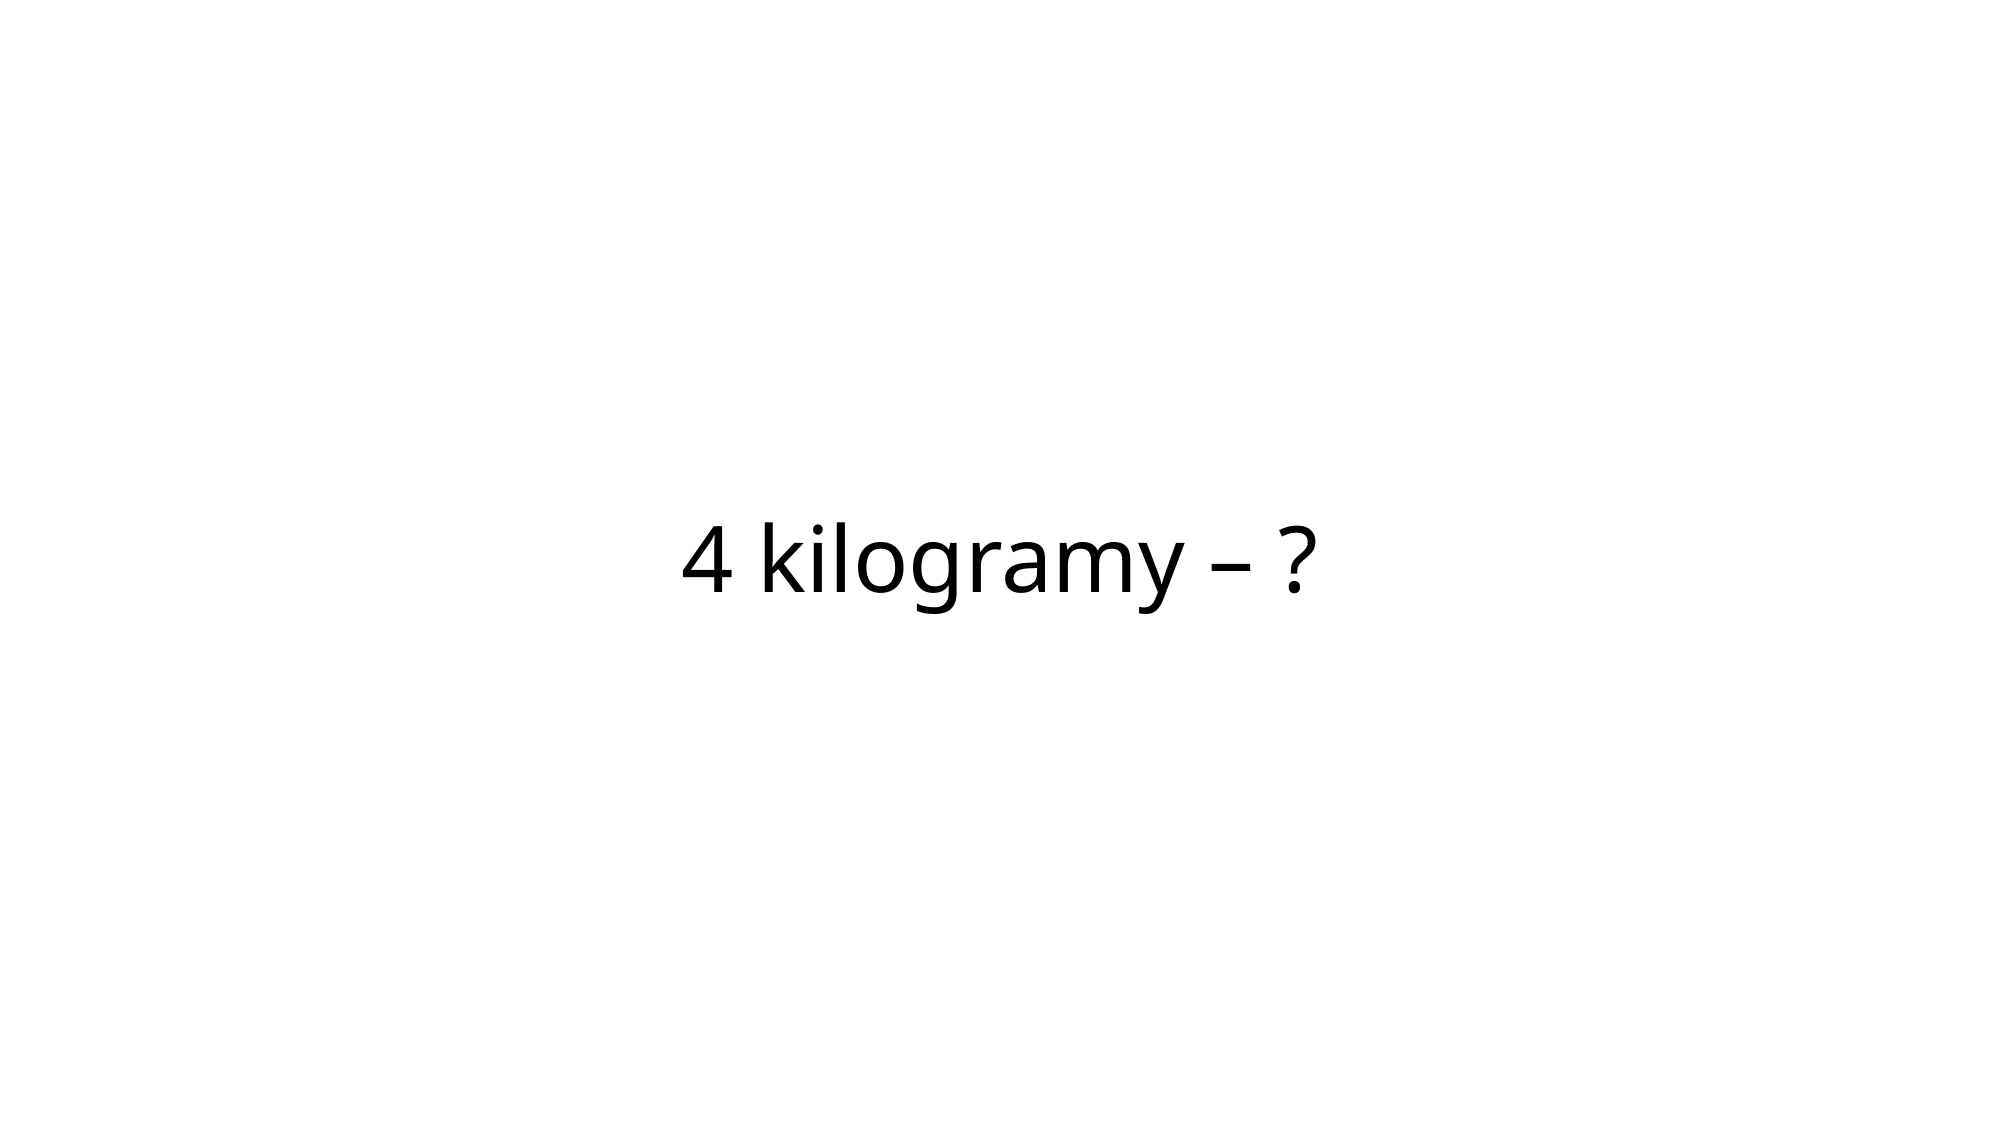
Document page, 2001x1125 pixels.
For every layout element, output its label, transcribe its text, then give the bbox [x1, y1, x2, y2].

title 4 kilogramy – ? [137, 453, 1863, 672]
